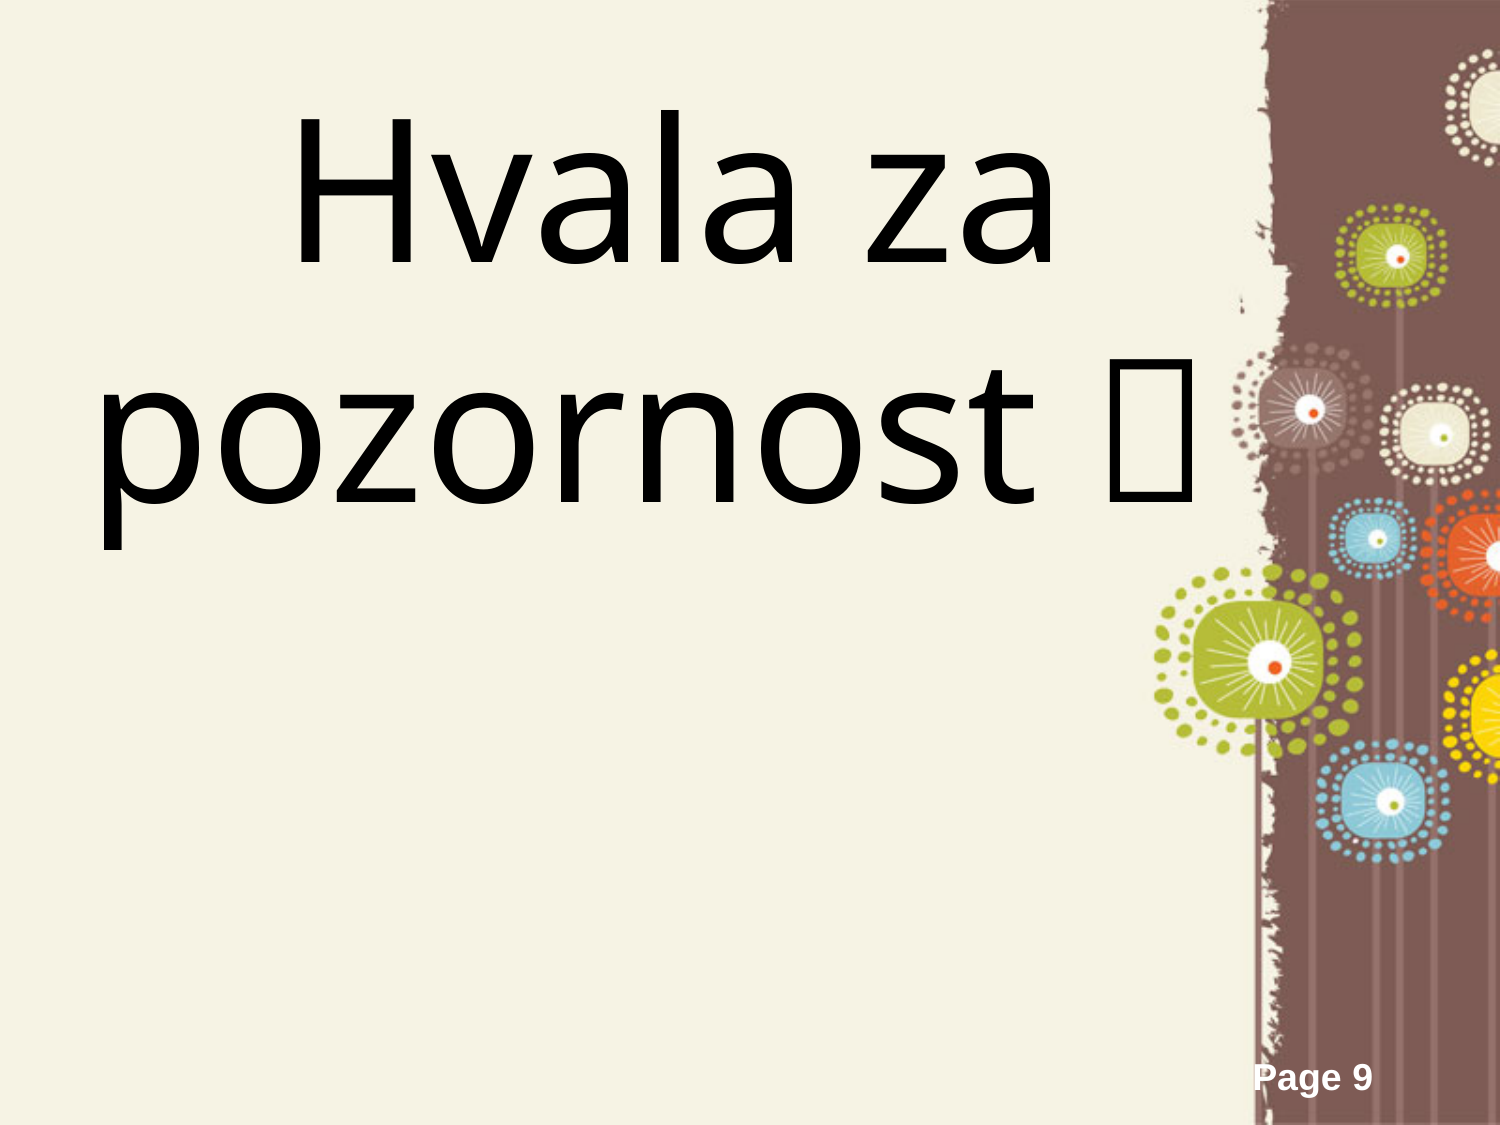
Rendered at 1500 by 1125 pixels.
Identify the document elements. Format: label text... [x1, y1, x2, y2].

picture [0, 0, 1500, 1125]
picture [1260, 1069, 1270, 1077]
title Hvala za pozornost  [0, 54, 1350, 1069]
